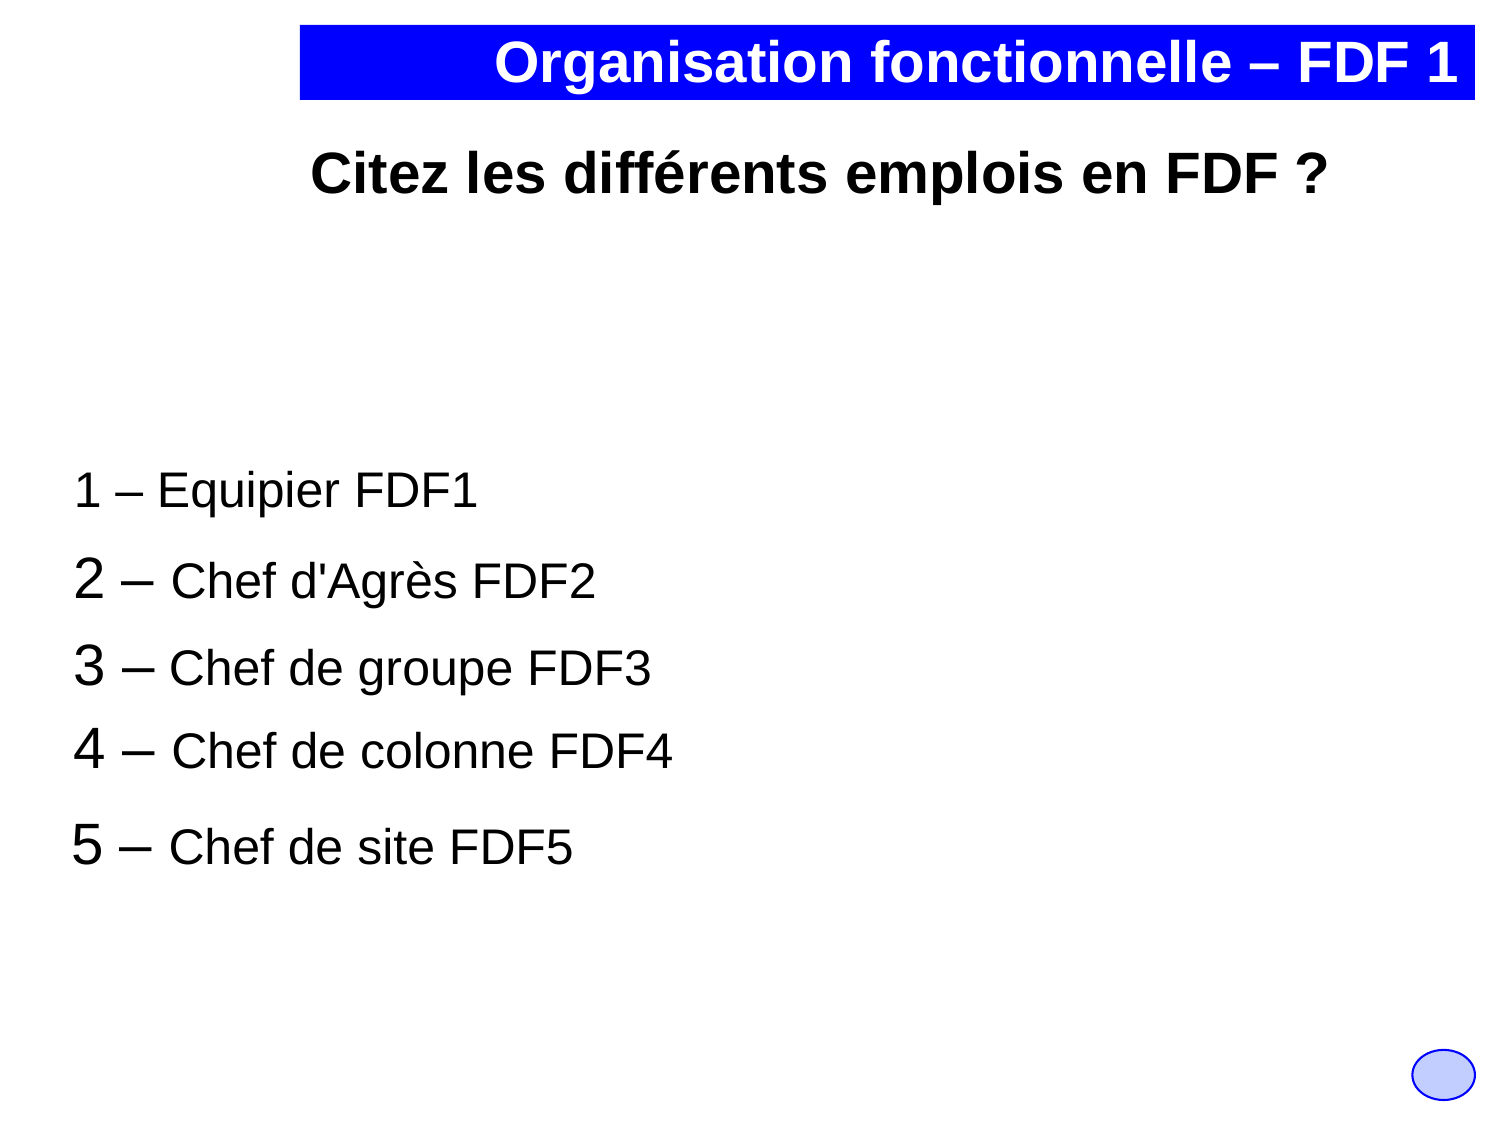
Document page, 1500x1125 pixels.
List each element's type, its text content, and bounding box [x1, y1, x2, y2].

text_box 5 – Chef de site FDF5 [56, 804, 1432, 886]
text_box 3 – Chef de groupe FDF3 [58, 625, 827, 709]
text_box Citez les différents emplois en FDF ? [295, 133, 1477, 214]
text_box [1412, 1049, 1475, 1101]
text_box 2 – Chef d'Agrès FDF2 [58, 538, 1034, 621]
text_box 4 – Chef de colonne FDF4 [59, 708, 1248, 791]
text_box Organisation fonctionnelle – FDF 1 [299, 24, 1475, 100]
text_box 1 – Equipier FDF1 [59, 454, 1477, 526]
